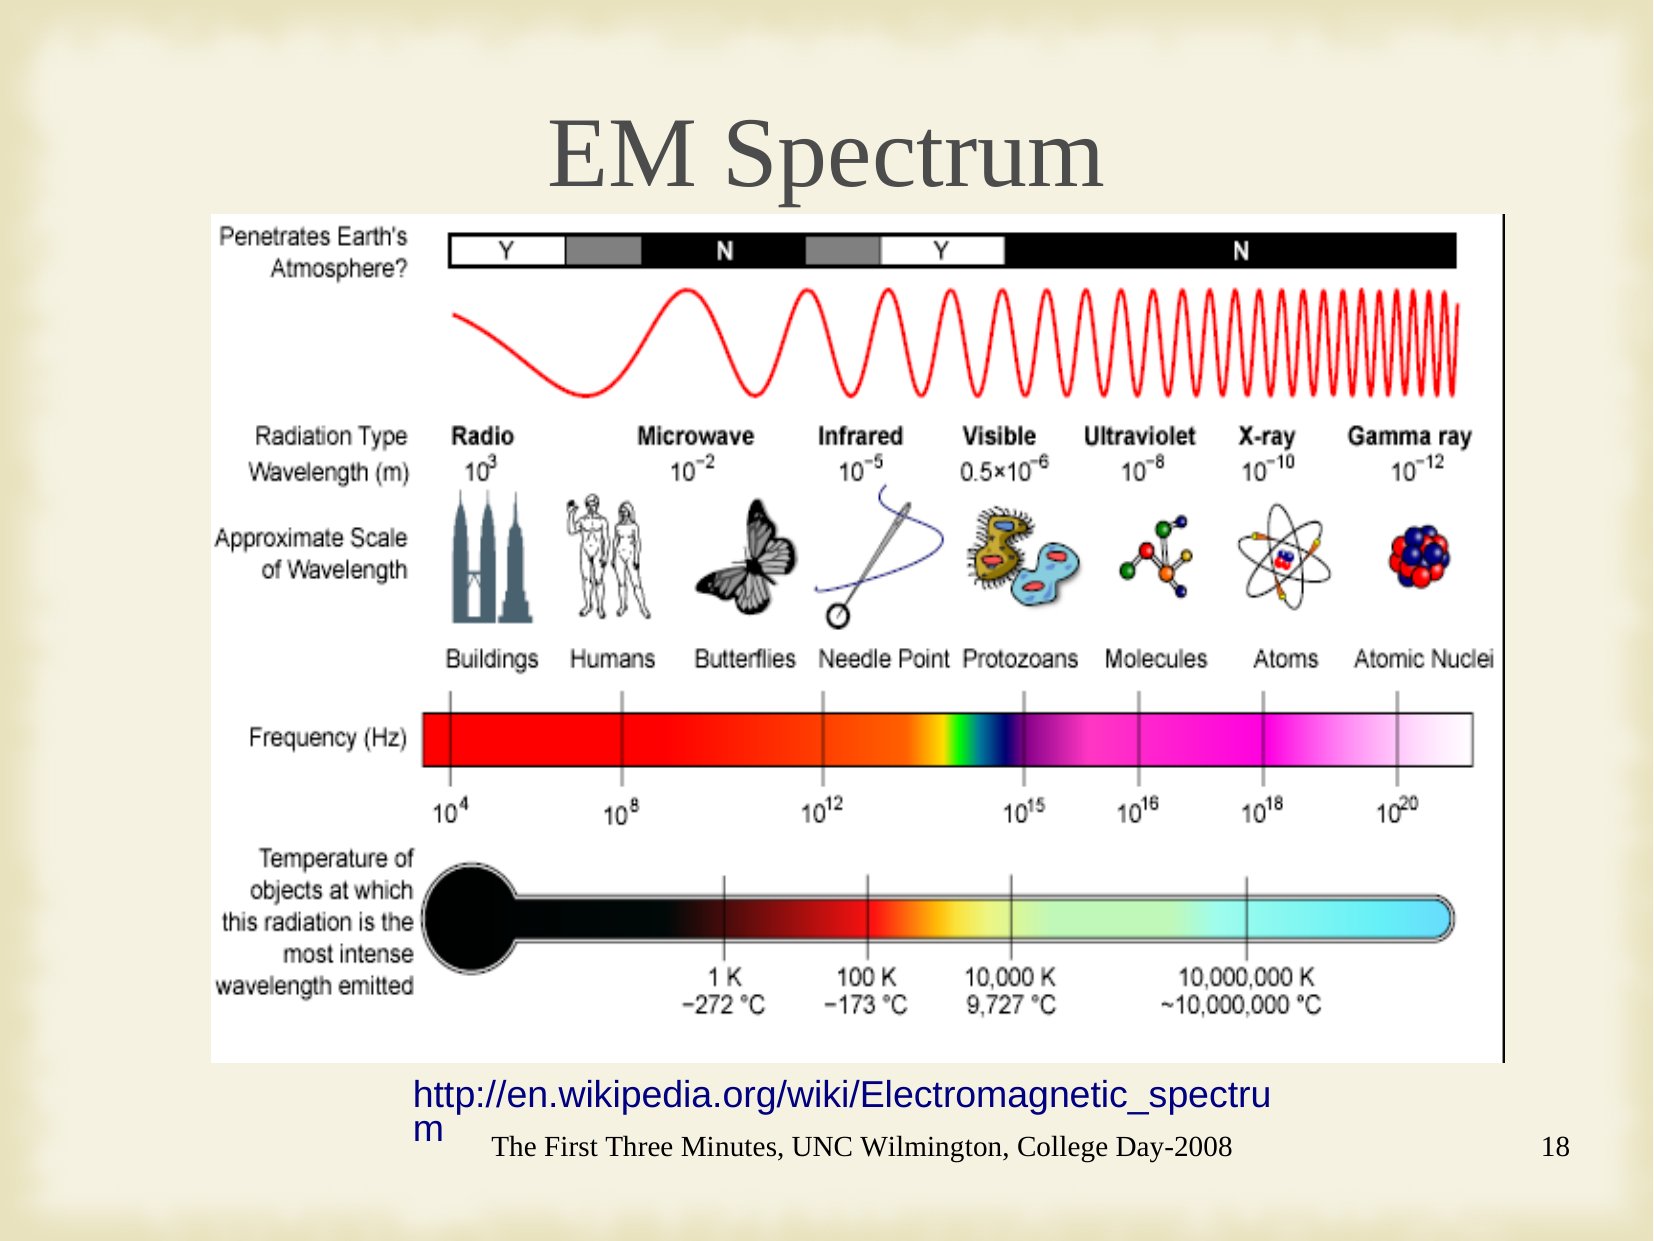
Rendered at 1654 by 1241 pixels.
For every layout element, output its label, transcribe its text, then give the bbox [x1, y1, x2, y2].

picture [0, 0, 1654, 1241]
text_box http://en.wikipedia.org/wiki/Electromagnetic_spectrum [398, 1065, 1317, 1123]
title EM Spectrum [82, 49, 1571, 257]
